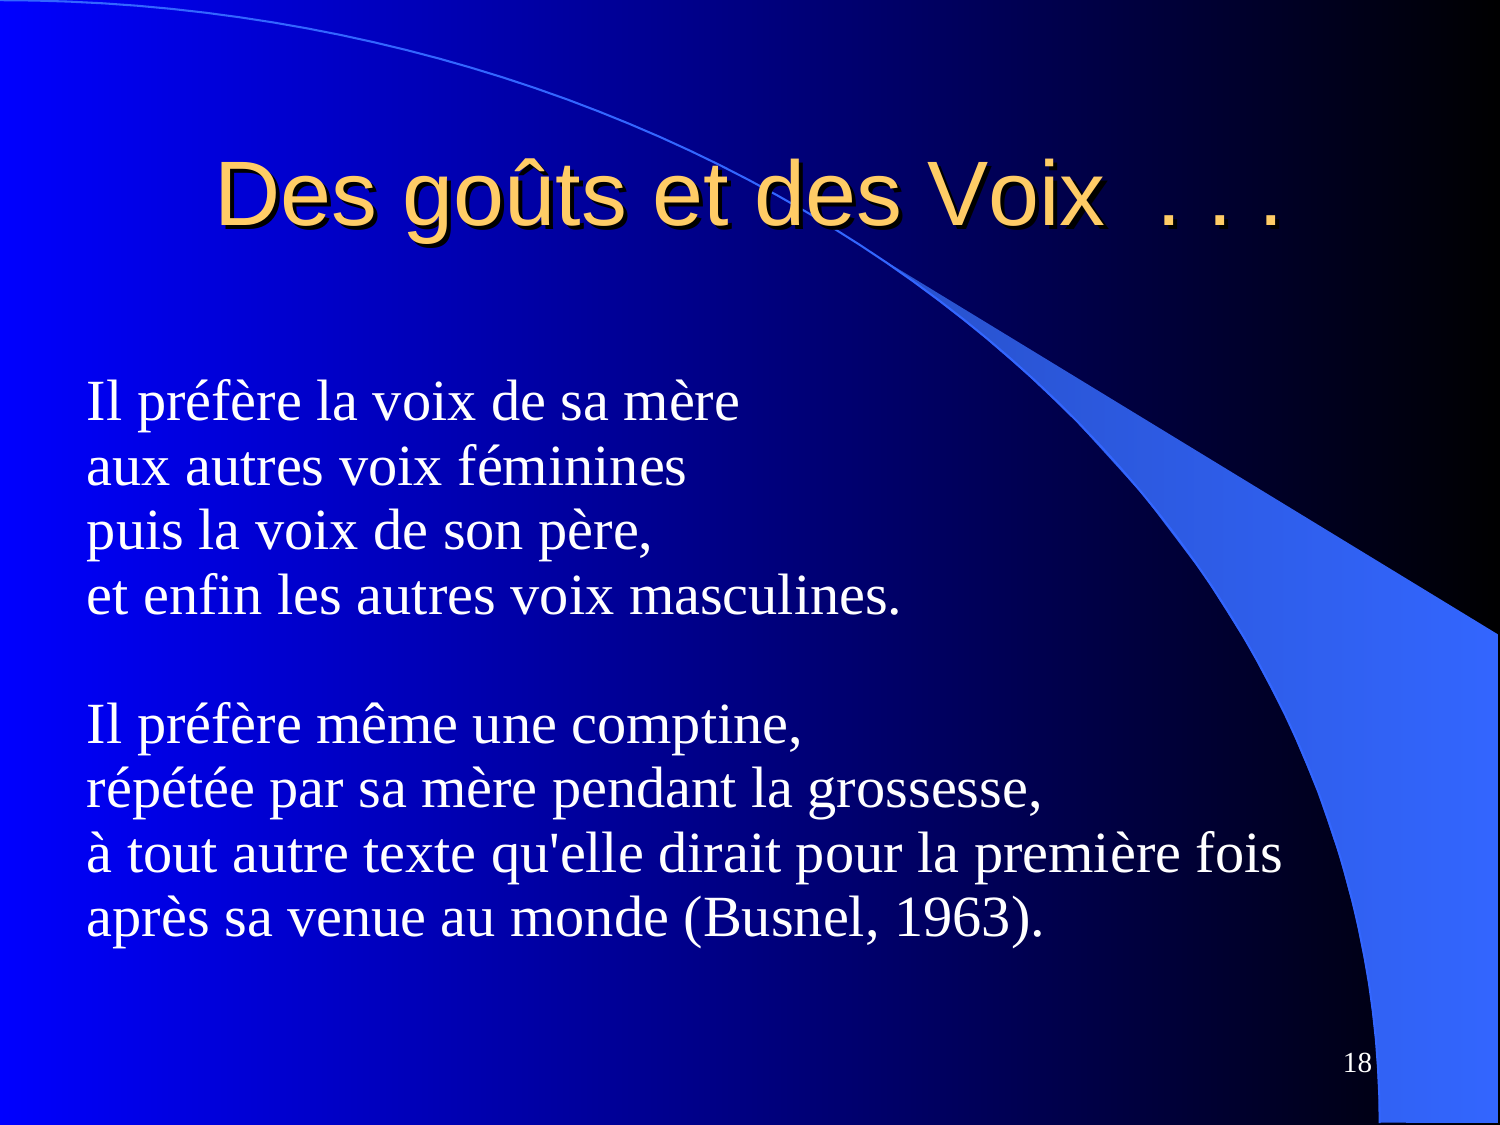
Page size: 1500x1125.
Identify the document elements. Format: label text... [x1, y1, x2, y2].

text_box Il préfère la voix de sa mère aux autres voix féminines puis la voix de son père, et enfin les autres voix masculines. Il préfère même une comptine, répétée par sa mère pendant la grossesse, à tout autre texte qu'elle dirait pour la première fois après sa venue au monde (Busnel, 1963). [72, 360, 1314, 1022]
title Des goûts et des Voix . . . [112, 99, 1388, 288]
